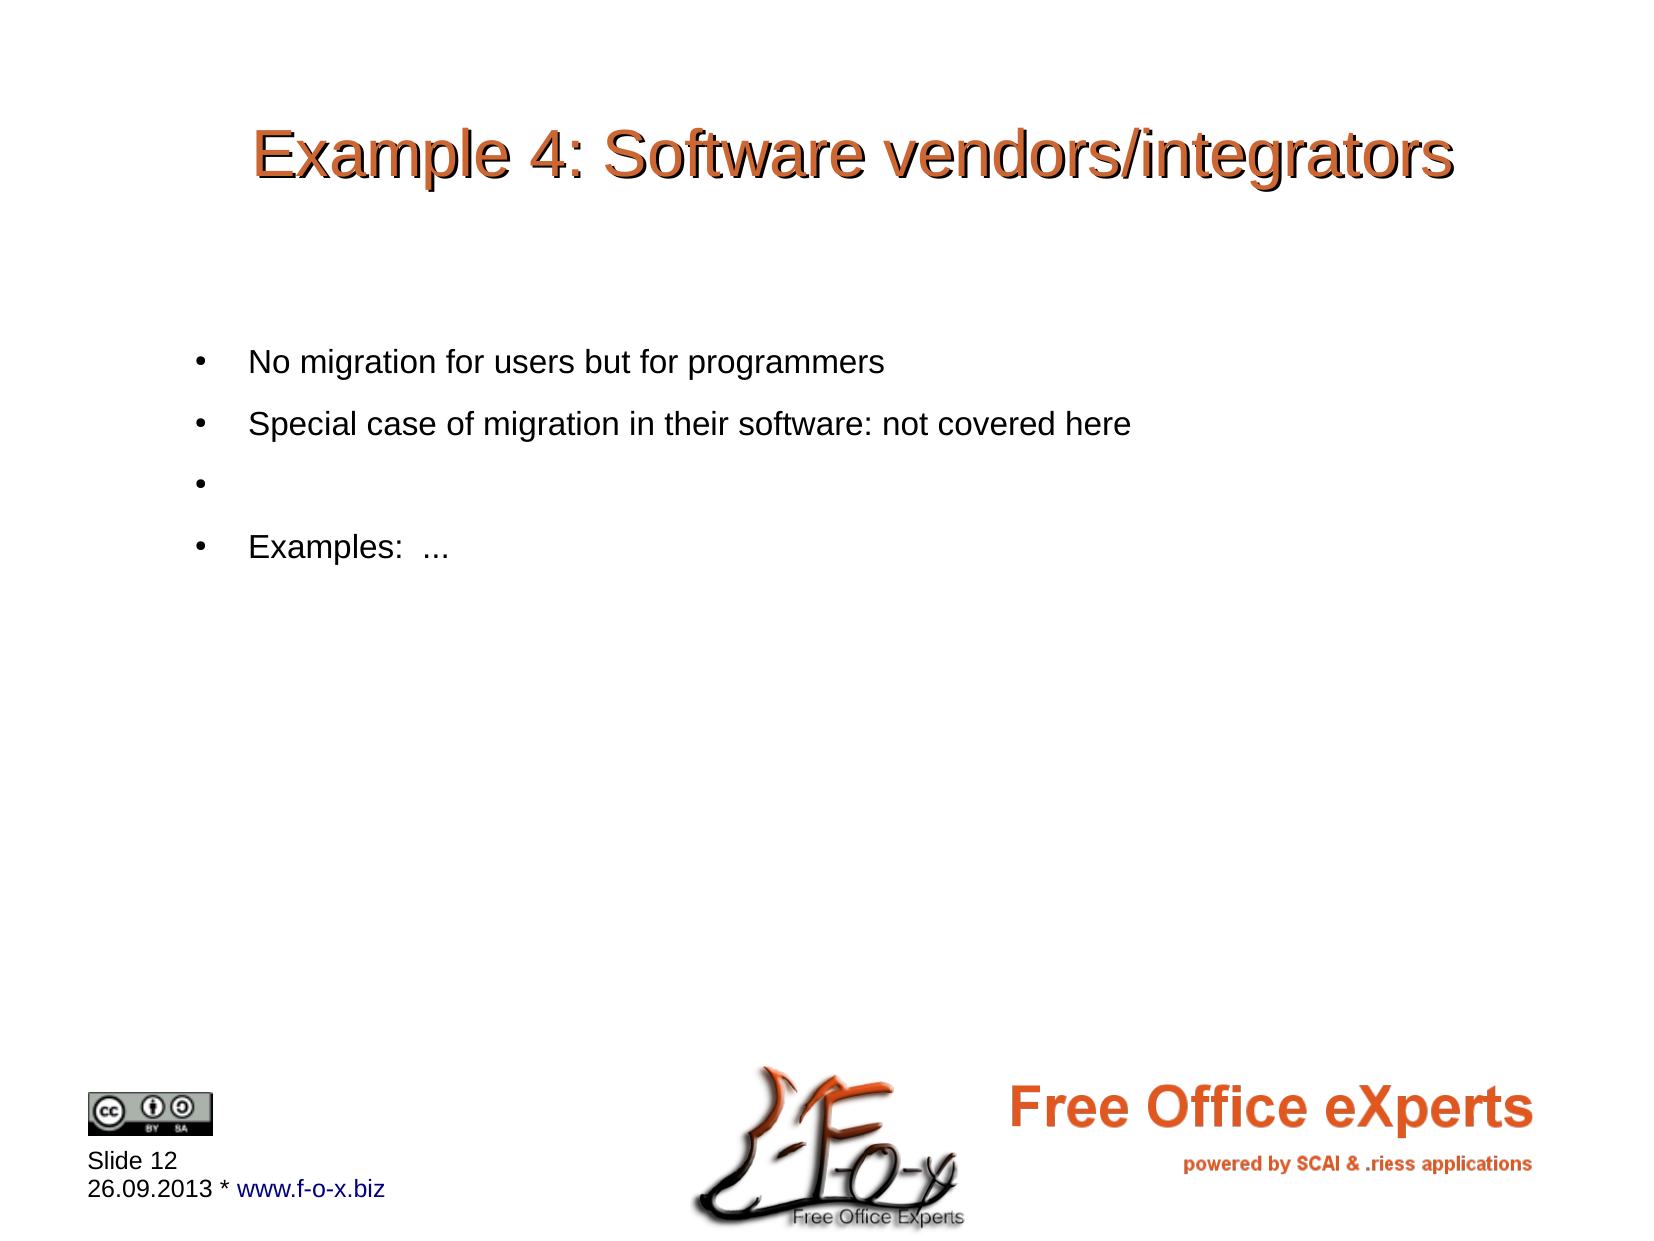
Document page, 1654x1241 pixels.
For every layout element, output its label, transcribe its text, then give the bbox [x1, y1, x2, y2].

list No migration for users but for programmers Special case of migration in their software: not covered here Examples: ... [177, 343, 1300, 1011]
picture [690, 1052, 1565, 1236]
title Example 4: Software vendors/integrators [82, 49, 1625, 257]
picture [88, 1092, 213, 1136]
